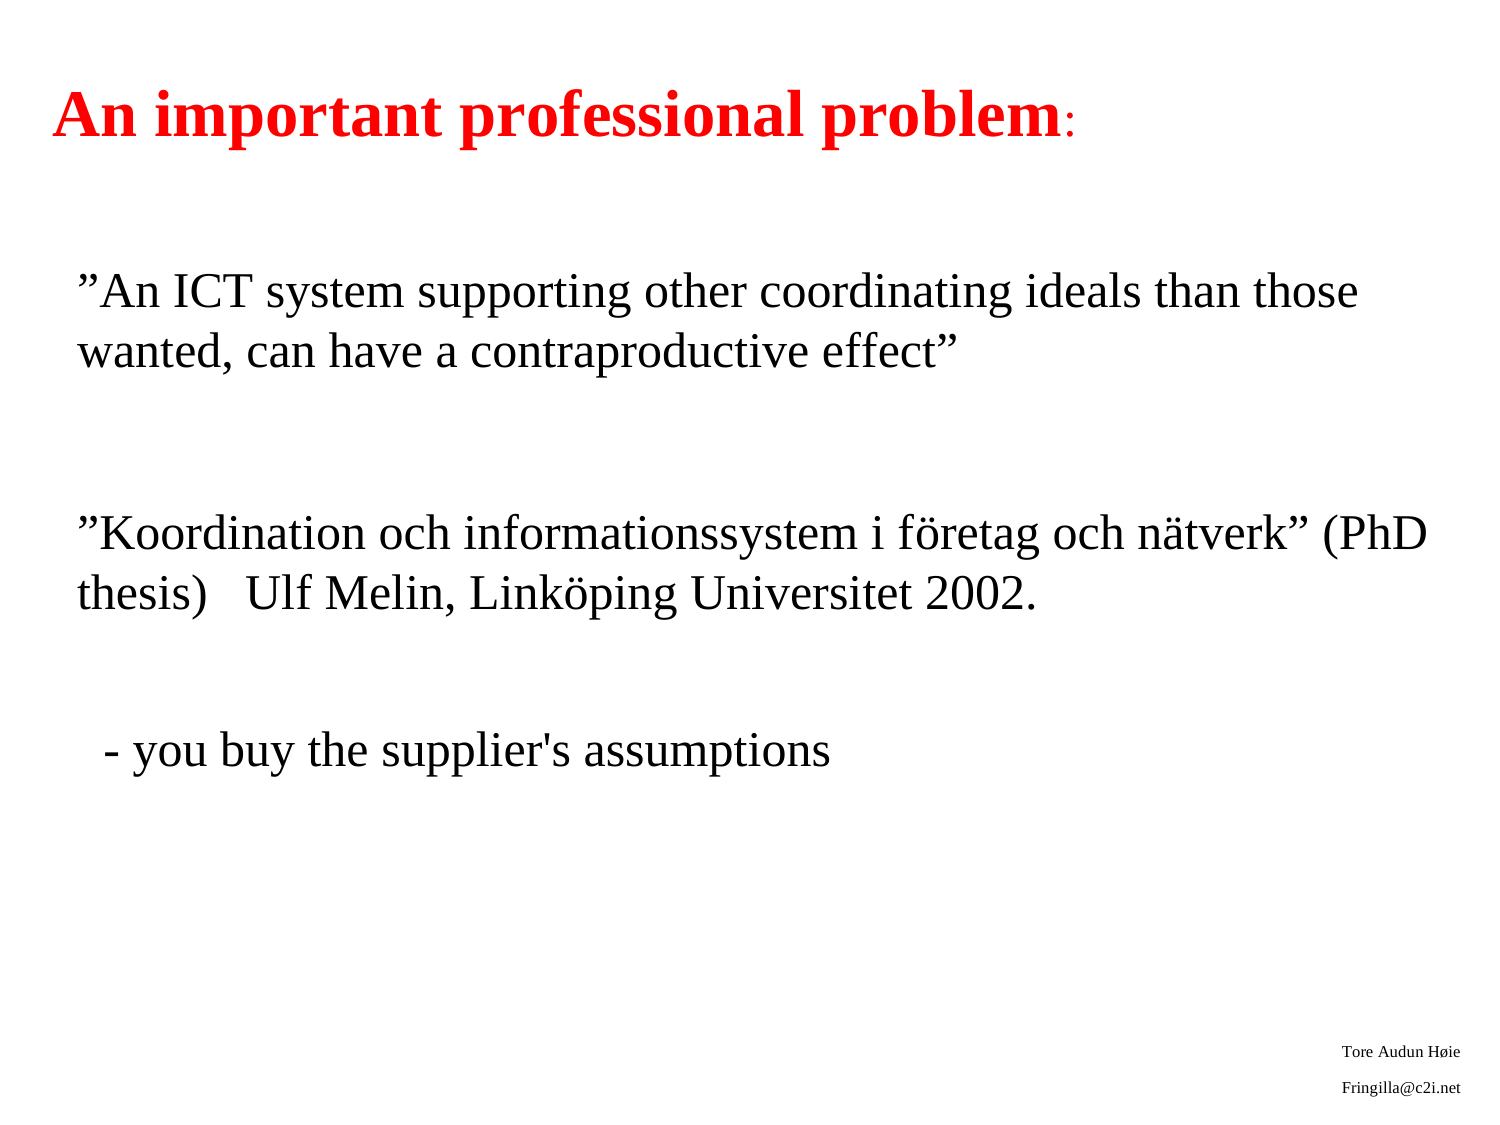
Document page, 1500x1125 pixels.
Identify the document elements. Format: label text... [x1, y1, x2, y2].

text_box ”An ICT system supporting other coordinating ideals than those wanted, can have a contraproductive effect” ”Koordination och informationssystem i företag och nätverk” (PhD thesis) Ulf Melin, Linköping Universitet 2002. [62, 249, 1450, 811]
text_box - you buy the supplier's assumptions [88, 708, 1388, 784]
text_box Tore Audun Høie Fringilla@c2i.net [1327, 1033, 1500, 1105]
text_box An important professional problem: [37, 62, 1500, 341]
